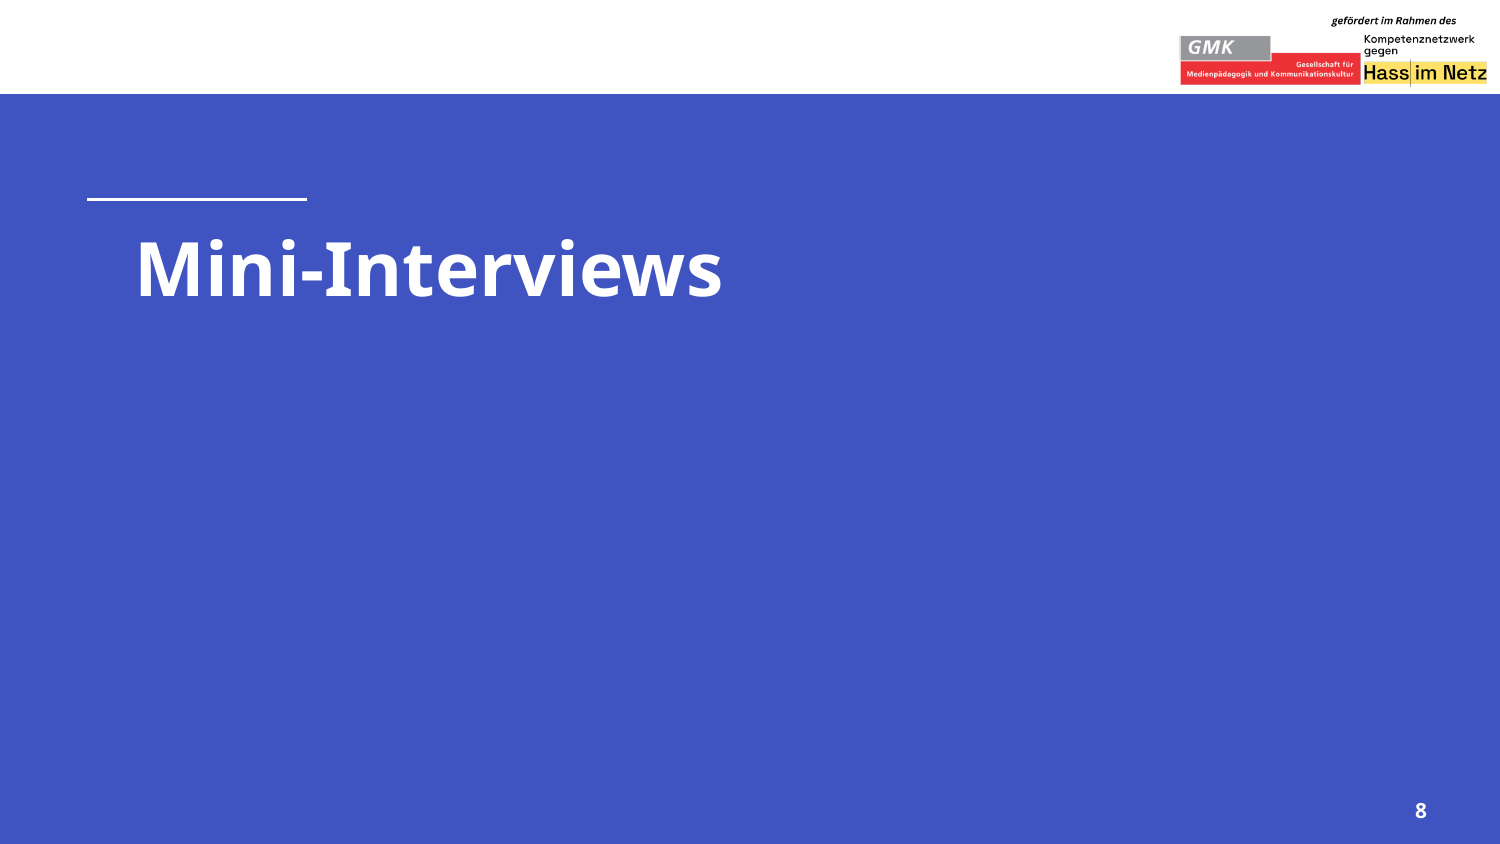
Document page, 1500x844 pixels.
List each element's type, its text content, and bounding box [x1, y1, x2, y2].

title Mini-Interviews [119, 216, 1381, 466]
text_box 8 [1400, 779, 1491, 844]
